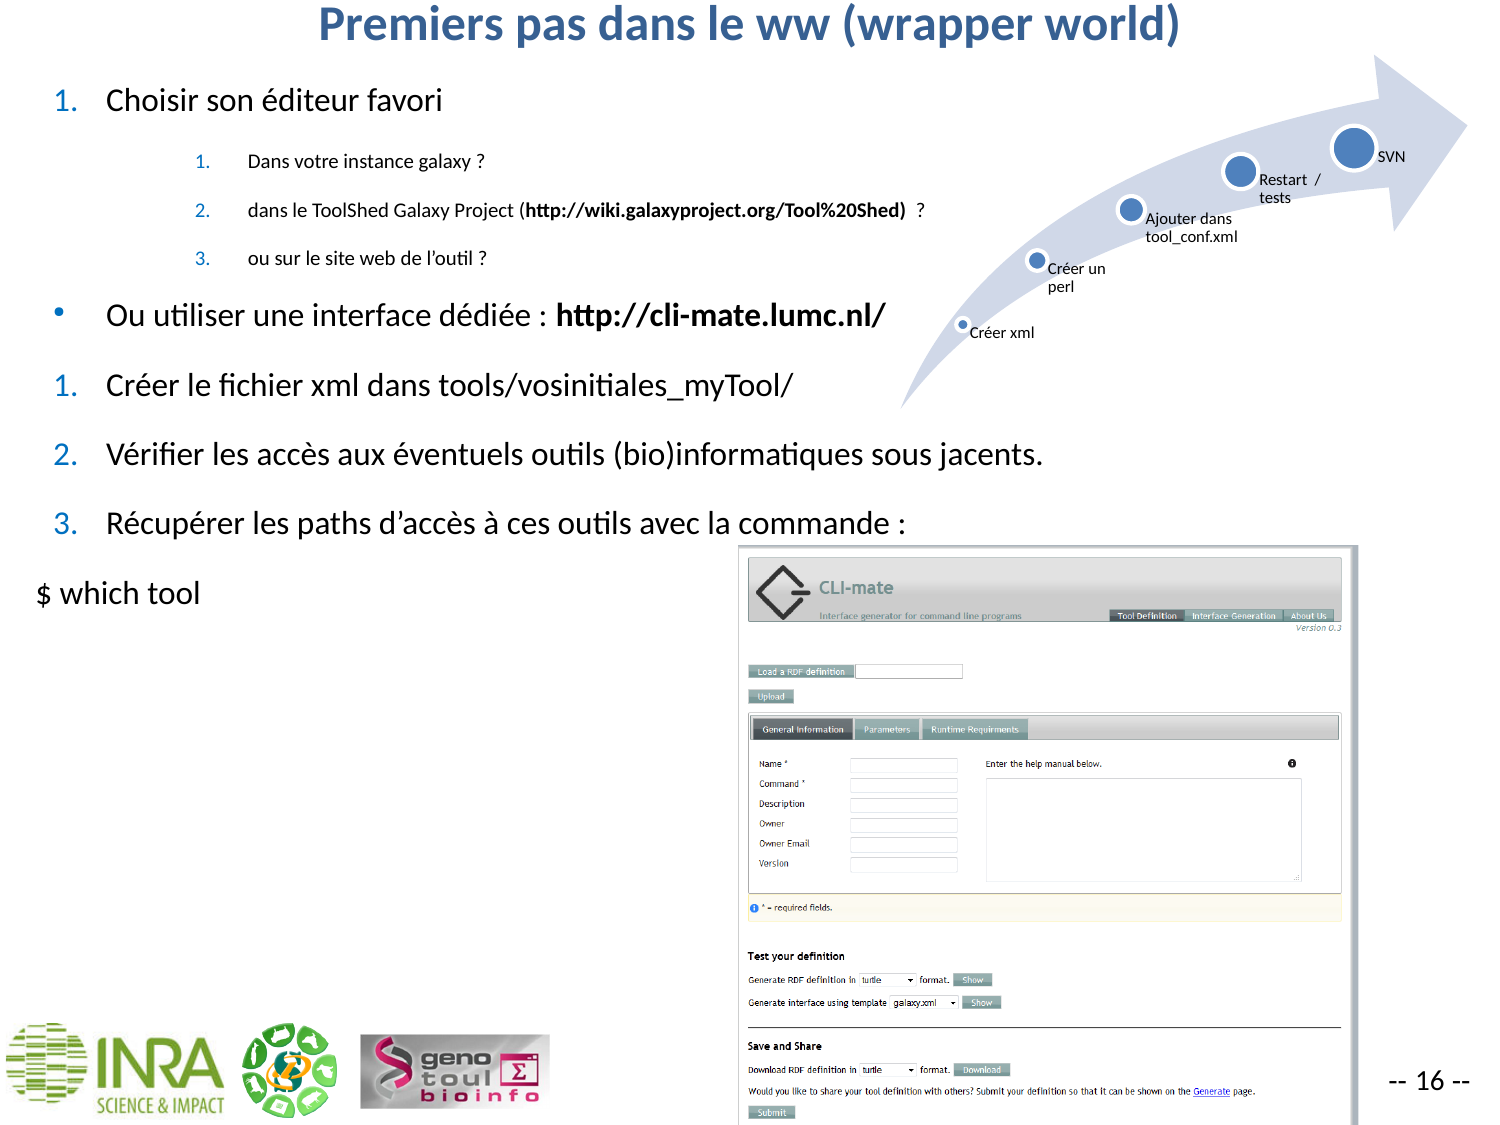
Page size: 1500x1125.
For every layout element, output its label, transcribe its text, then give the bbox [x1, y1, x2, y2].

picture [242, 1023, 337, 1118]
text_box Choisir son éditeur favori Dans votre instance galaxy ? dans le ToolShed Galaxy Project (http://wiki.galaxyproject.org/Tool%20Shed) ? ou sur le site web de l’outil ? Ou utiliser une interface dédiée : http://cli-mate.lumc.nl/ Créer le fichier xml dans tools/vosinitiales_myTool/ Vérifier les accès aux éventuels outils (bio)informatiques sous jacents. Récupérer les paths d’accès à ces outils avec la commande : $ which tool [17, 78, 1500, 740]
text_box Restart / tests [1240, 171, 1354, 409]
text_box Créer un perl [1037, 260, 1131, 409]
picture [5, 1023, 225, 1125]
text_box Premiers pas dans le ww (wrapper world) [0, 0, 1500, 73]
text_box Créer xml [962, 324, 1038, 410]
picture [360, 1034, 550, 1109]
text_box [900, 54, 1468, 409]
picture [738, 545, 1359, 1125]
text_box SVN [1354, 148, 1468, 409]
text_box Ajouter dans tool_conf.xml [1131, 209, 1240, 409]
